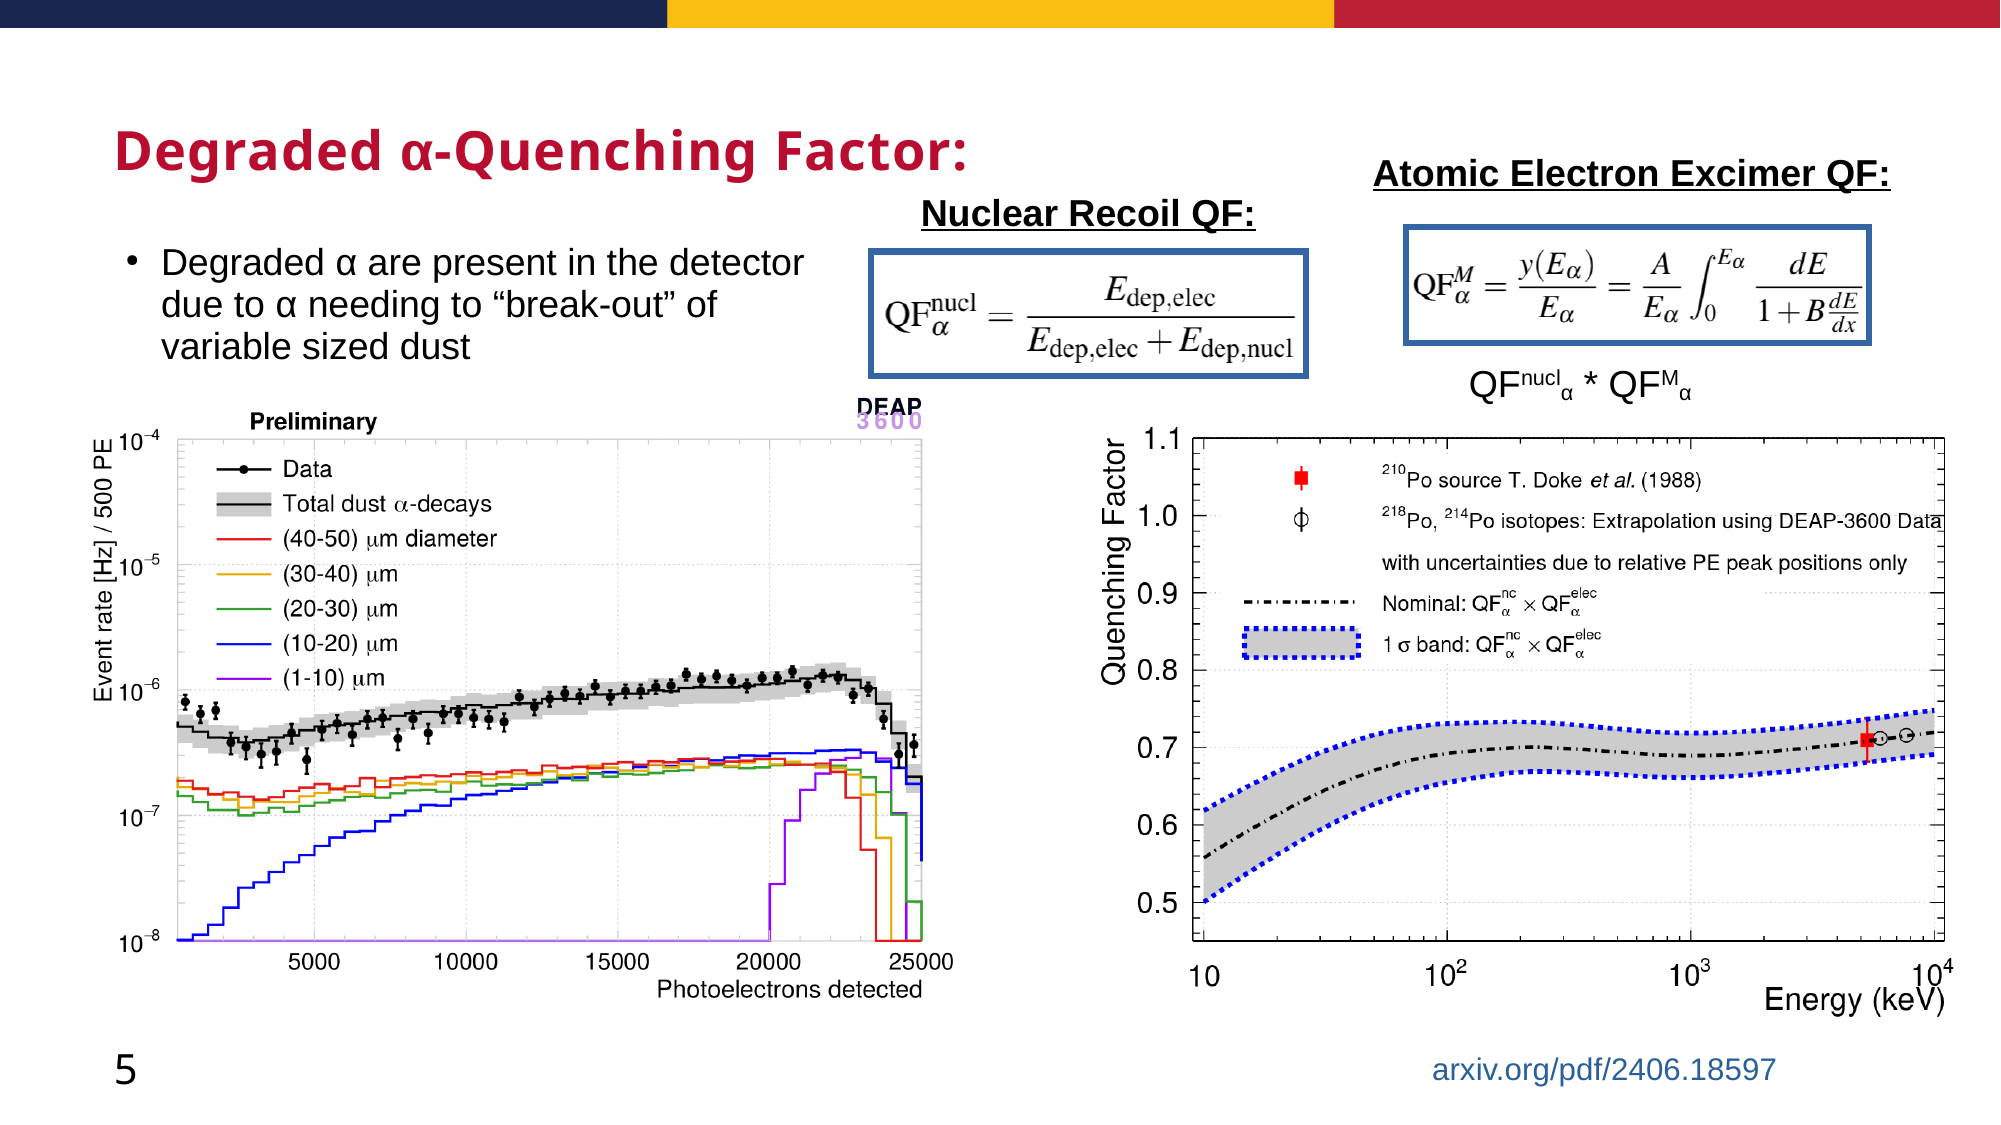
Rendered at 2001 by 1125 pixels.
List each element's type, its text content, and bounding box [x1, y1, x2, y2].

slide_number <number> [99, 1035, 190, 1092]
title Degraded α-Quenching Factor: [98, 115, 1886, 219]
picture [1408, 230, 1867, 341]
text_box arxiv.org/pdf/2406.18597 [1417, 1045, 1791, 1095]
text_box Nuclear Recoil QF: [906, 185, 1272, 243]
picture [1062, 413, 1978, 1034]
picture [0, 0, 2000, 28]
text_box QFnuclα * QFMα [1454, 356, 1707, 414]
text_box Degraded α are present in the detector due to α needing to “break-out” of variable sized dust [110, 233, 821, 375]
picture [874, 254, 1303, 373]
text_box Atomic Electron Excimer QF: [1357, 145, 1907, 202]
picture [76, 389, 959, 1010]
